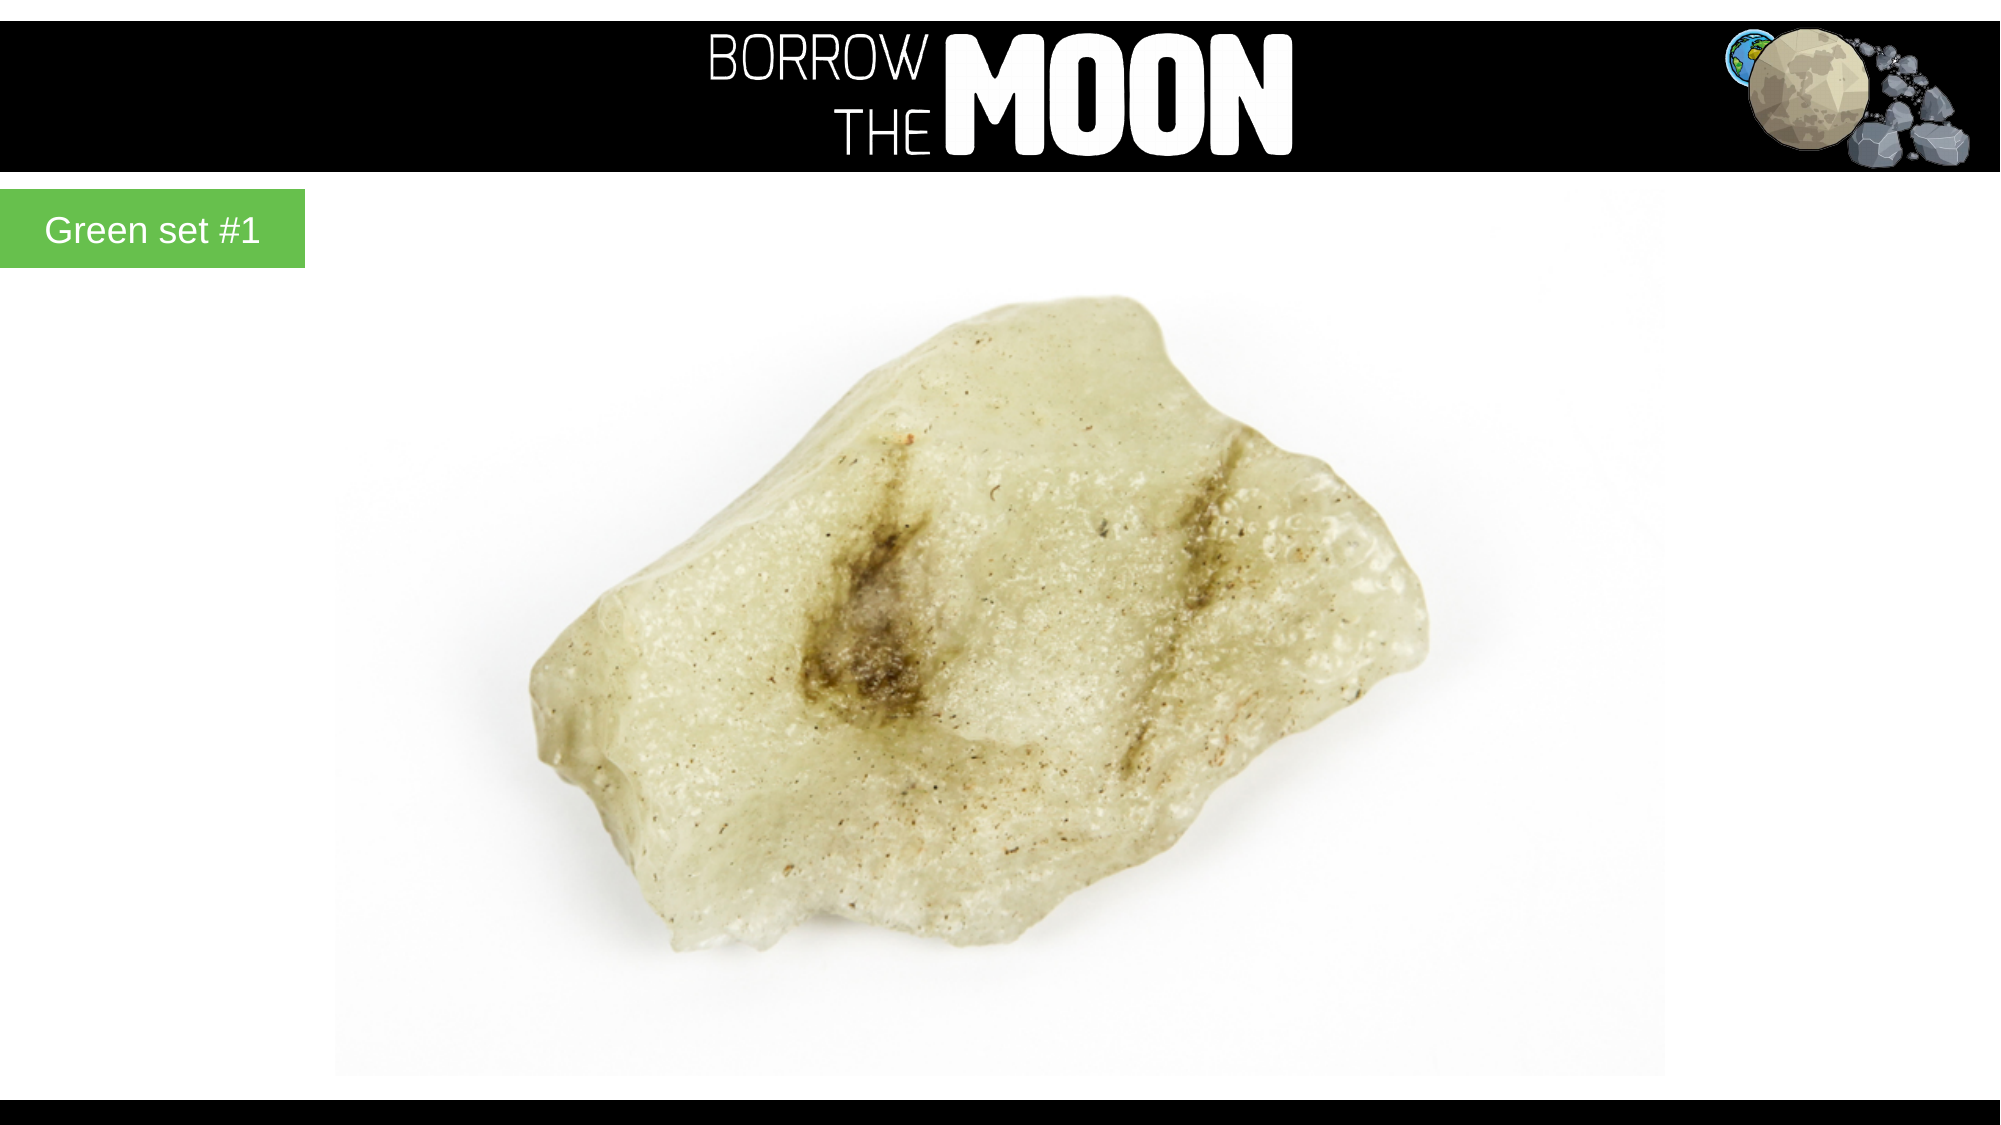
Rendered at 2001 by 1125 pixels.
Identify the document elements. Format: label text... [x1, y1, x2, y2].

picture [335, 189, 1665, 1076]
text_box Green set #1 [0, 189, 305, 268]
